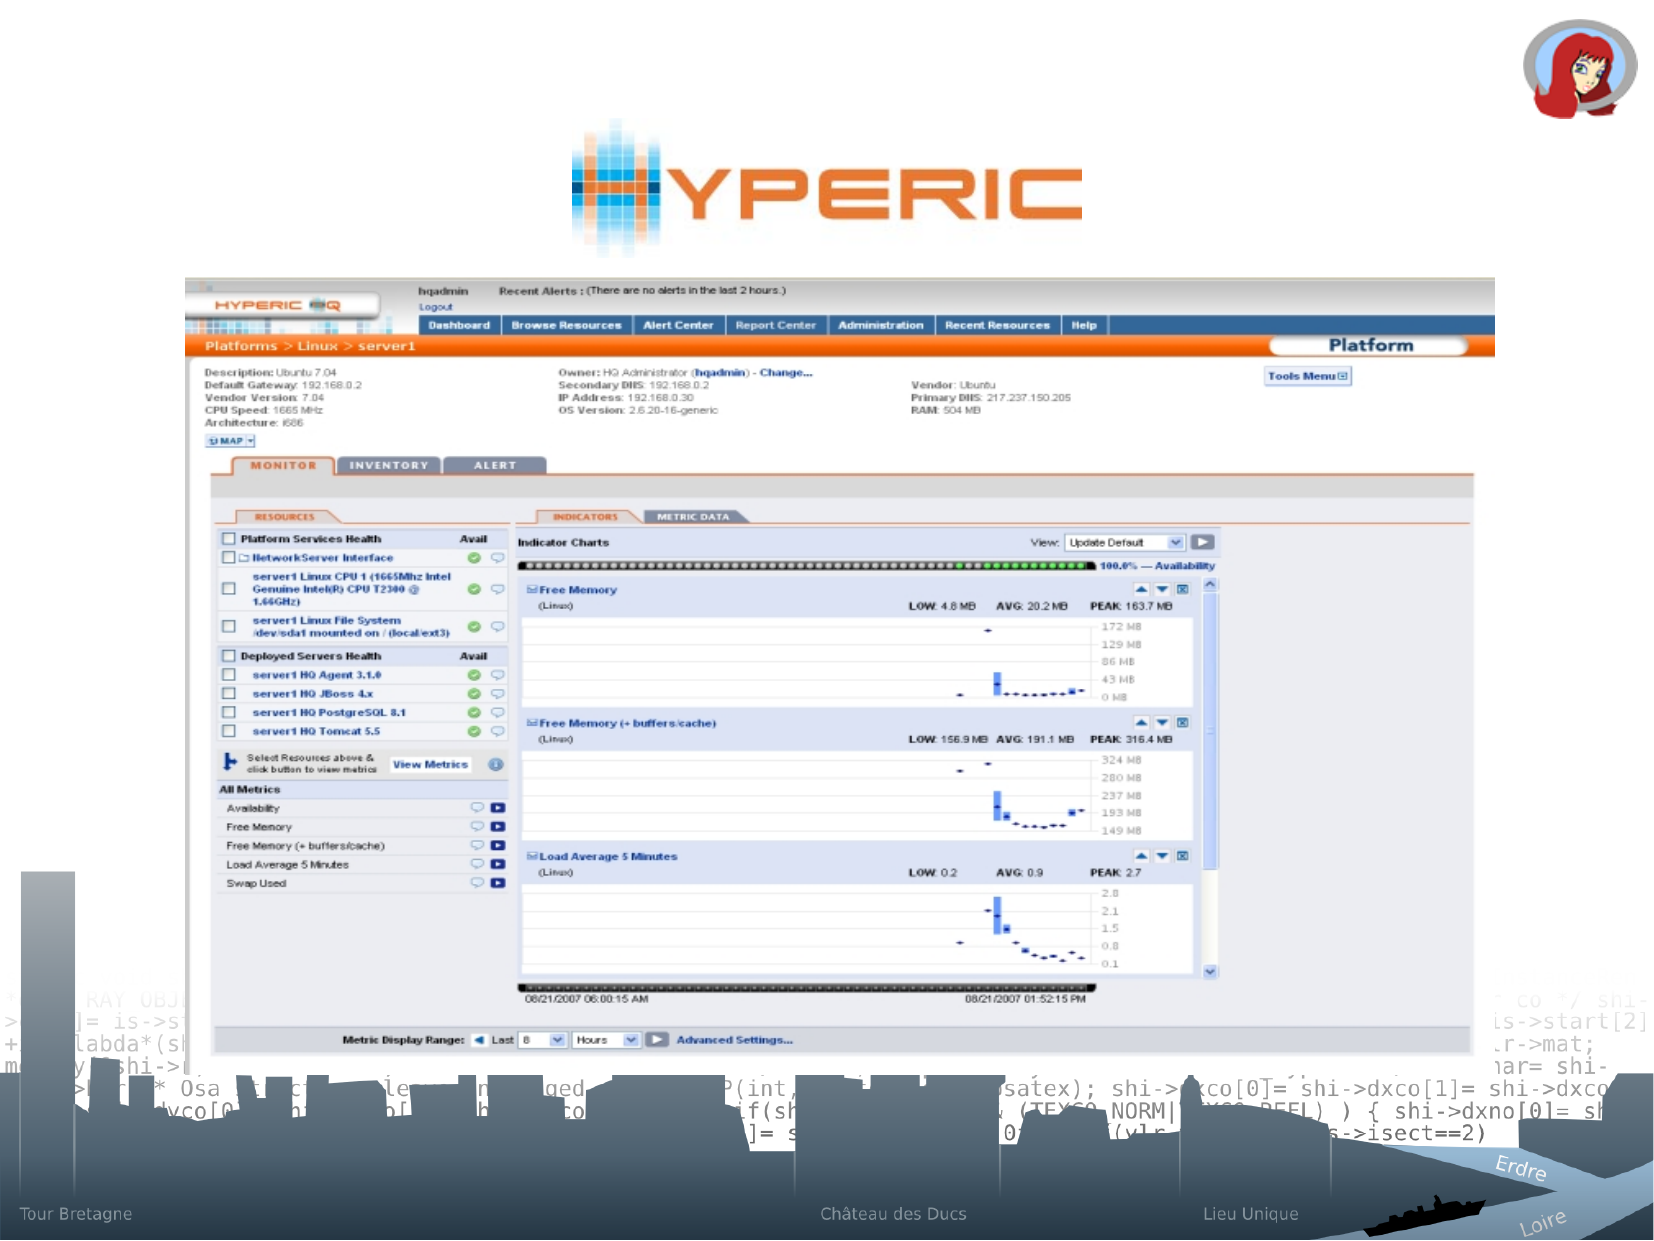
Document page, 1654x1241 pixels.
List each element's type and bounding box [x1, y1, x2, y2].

picture [1523, 19, 1638, 119]
picture [0, 277, 1654, 1241]
picture [572, 118, 1082, 258]
